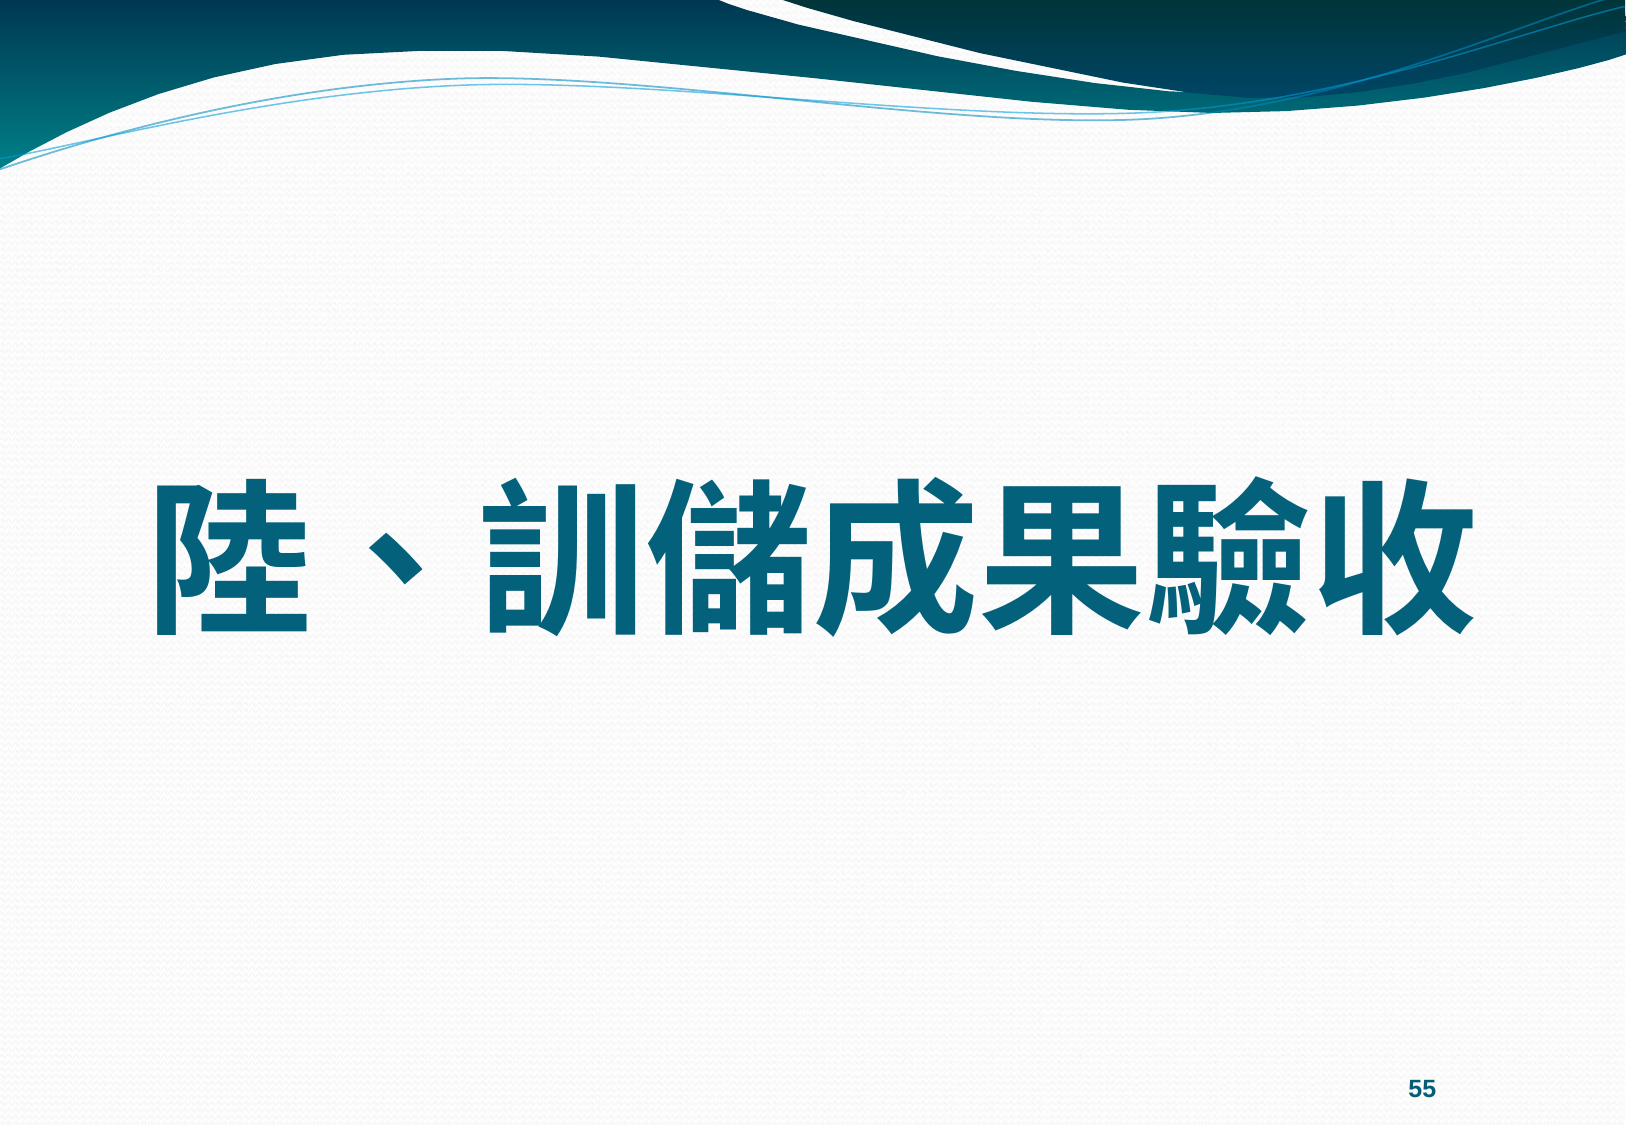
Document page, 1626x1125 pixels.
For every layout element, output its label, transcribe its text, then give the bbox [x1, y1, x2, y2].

text_box 55 [1408, 1042, 1544, 1103]
list 陸、訓儲成果驗收 [81, 77, 1544, 1055]
